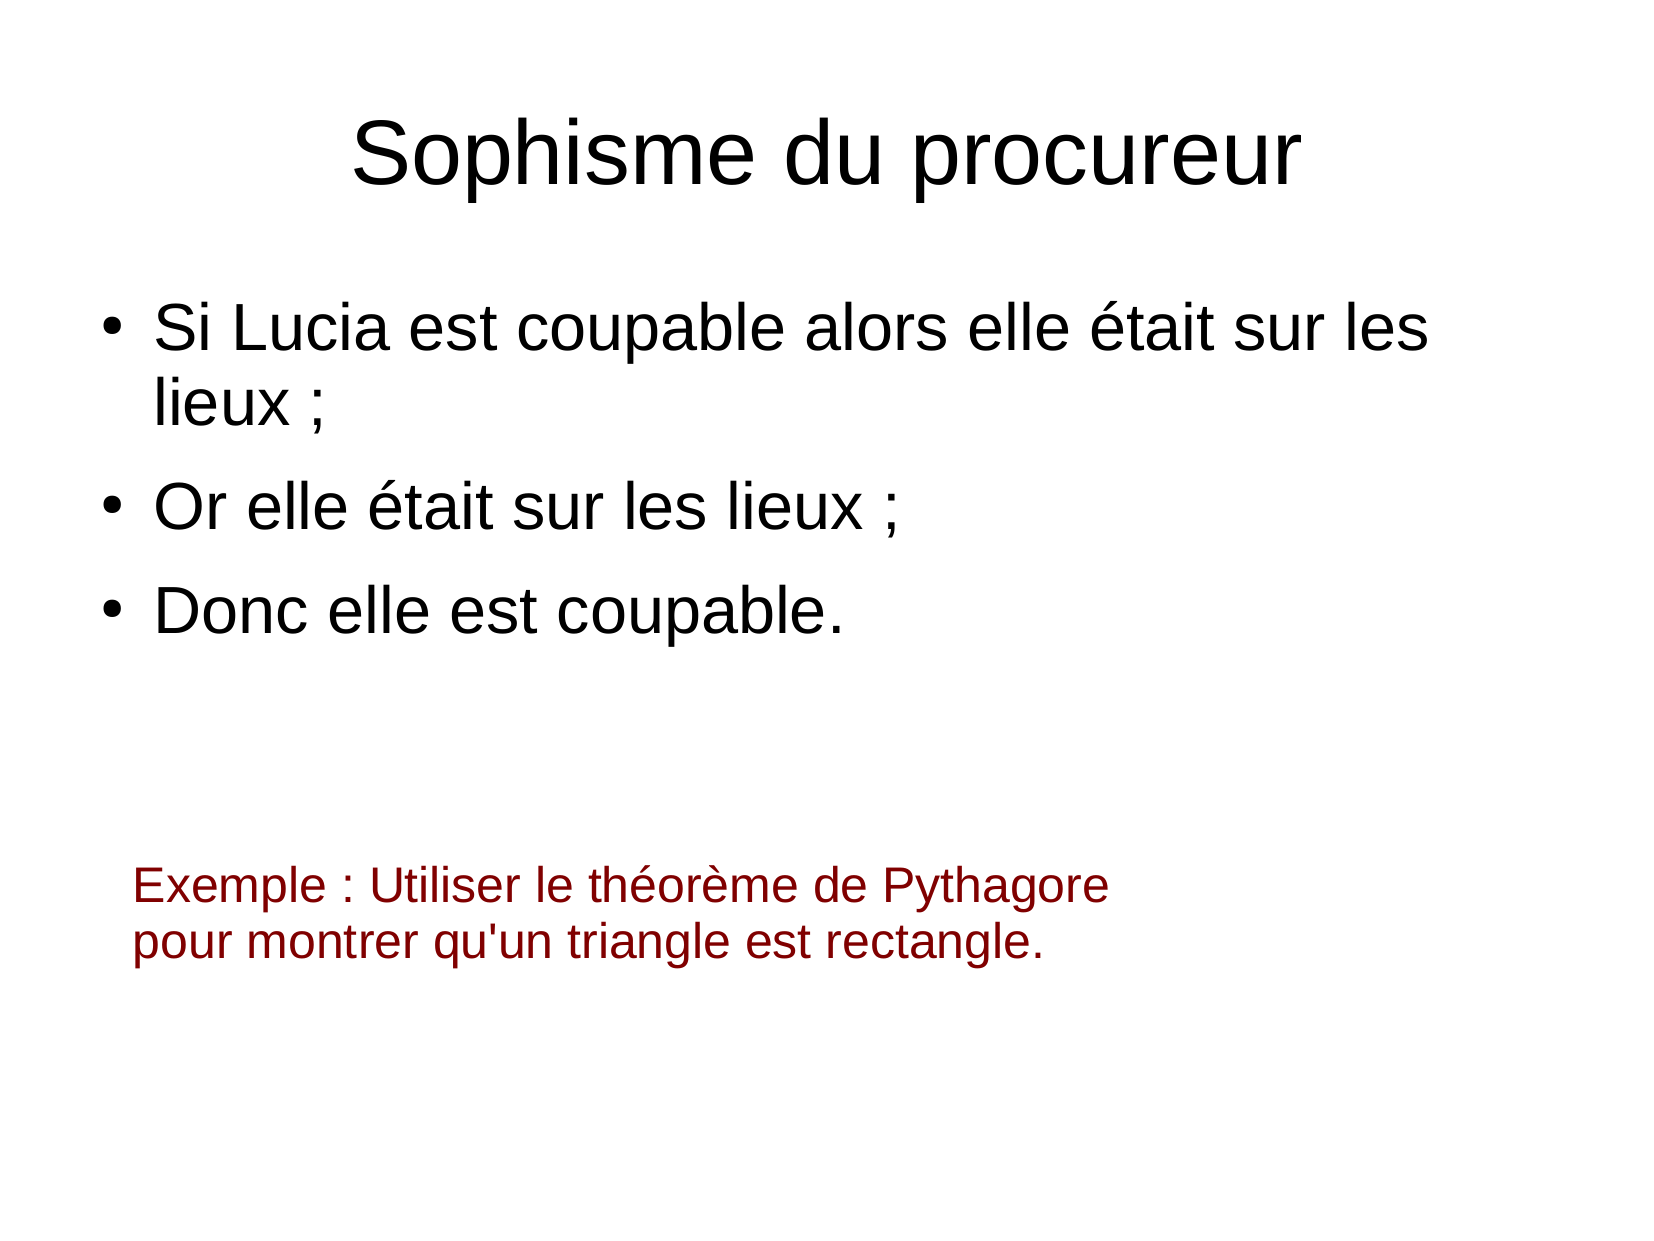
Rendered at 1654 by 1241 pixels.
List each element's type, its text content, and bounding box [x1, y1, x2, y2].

title Sophisme du procureur [82, 49, 1571, 257]
list Si Lucia est coupable alors elle était sur les lieux ; Or elle était sur les lieux ; Donc elle est coupable. [82, 290, 1571, 1010]
text_box Exemple : Utiliser le théorème de Pythagore pour montrer qu'un triangle est rectangle. [118, 850, 1140, 977]
